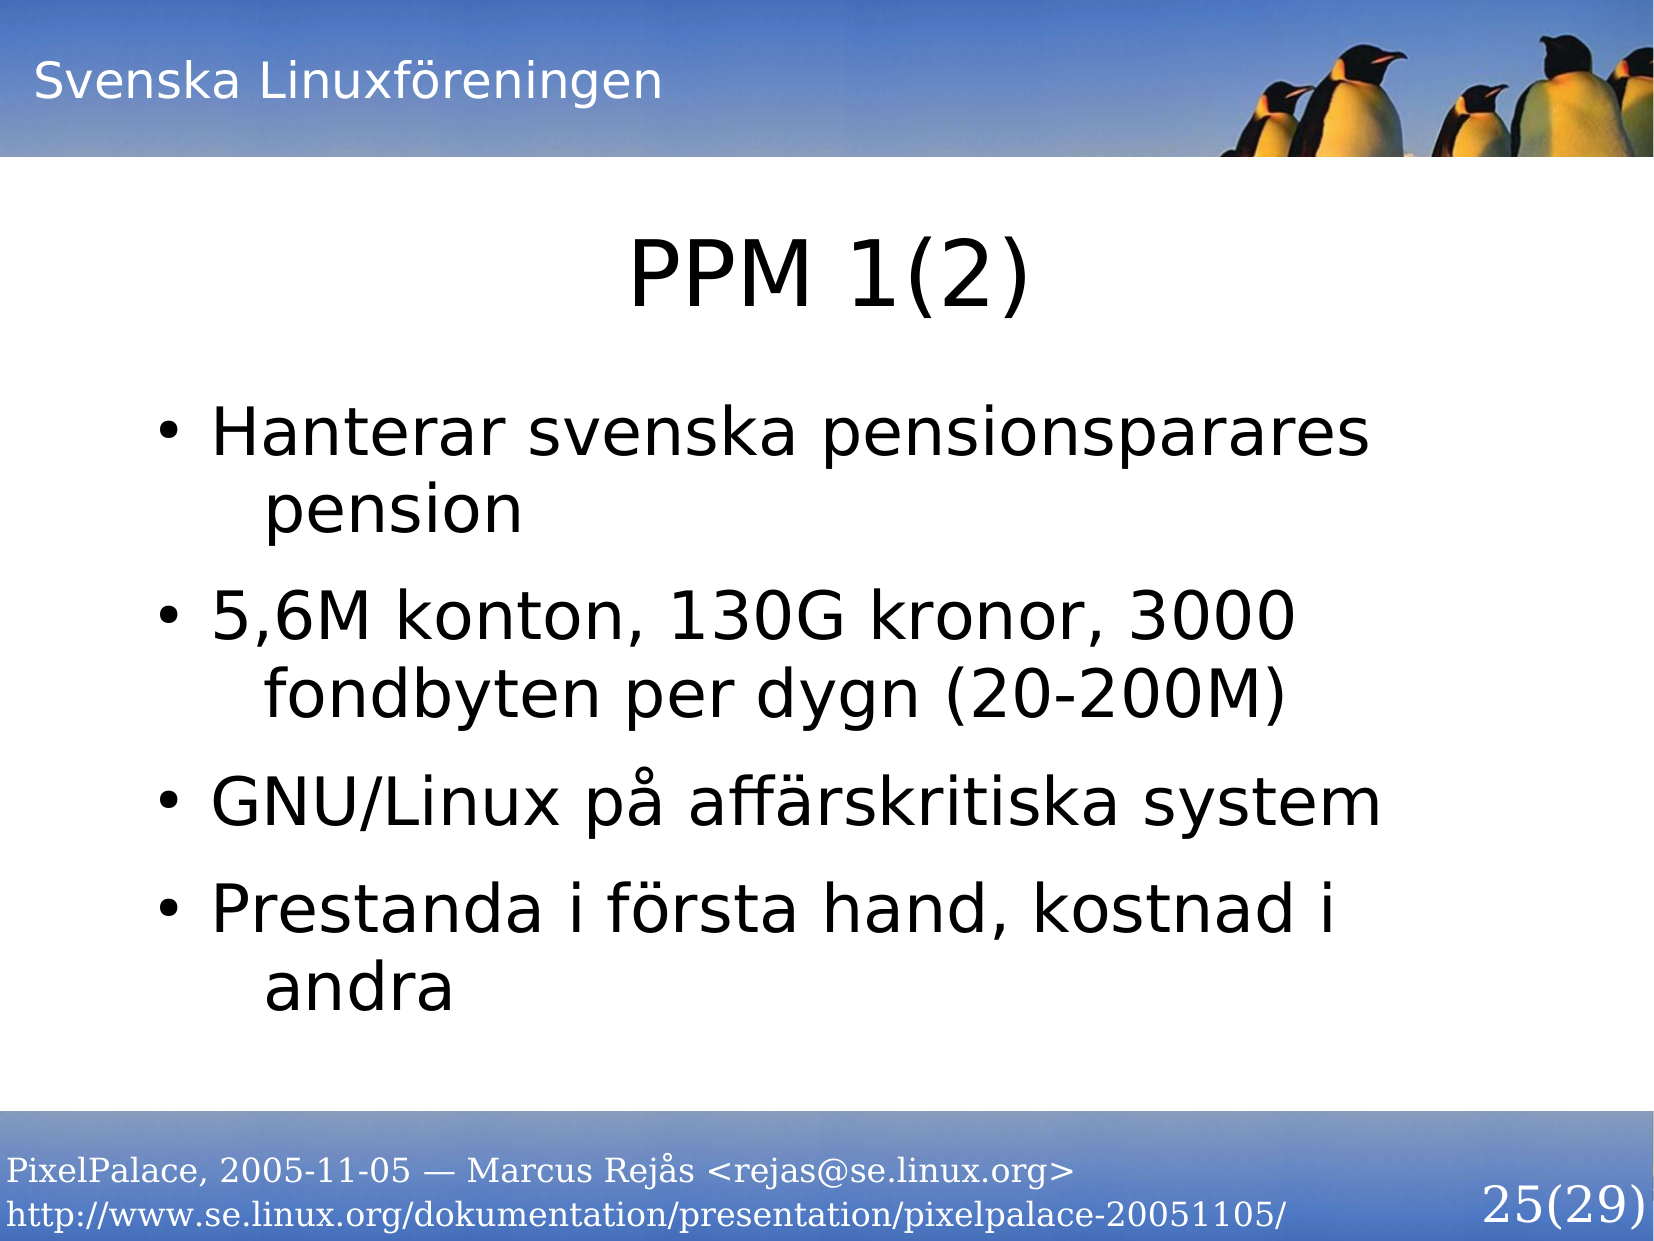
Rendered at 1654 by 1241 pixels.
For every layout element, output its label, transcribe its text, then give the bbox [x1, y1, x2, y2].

title PPM 1(2) [123, 160, 1537, 389]
list Hanterar svenska pensionsparares pension 5,6M konton, 130G kronor, 3000 fondbyten per dygn (20-200M) GNU/Linux på affärskritiska system Prestanda i första hand, kostnad i andra [121, 392, 1534, 1092]
picture [0, 1111, 1654, 1241]
picture [0, 0, 1654, 157]
